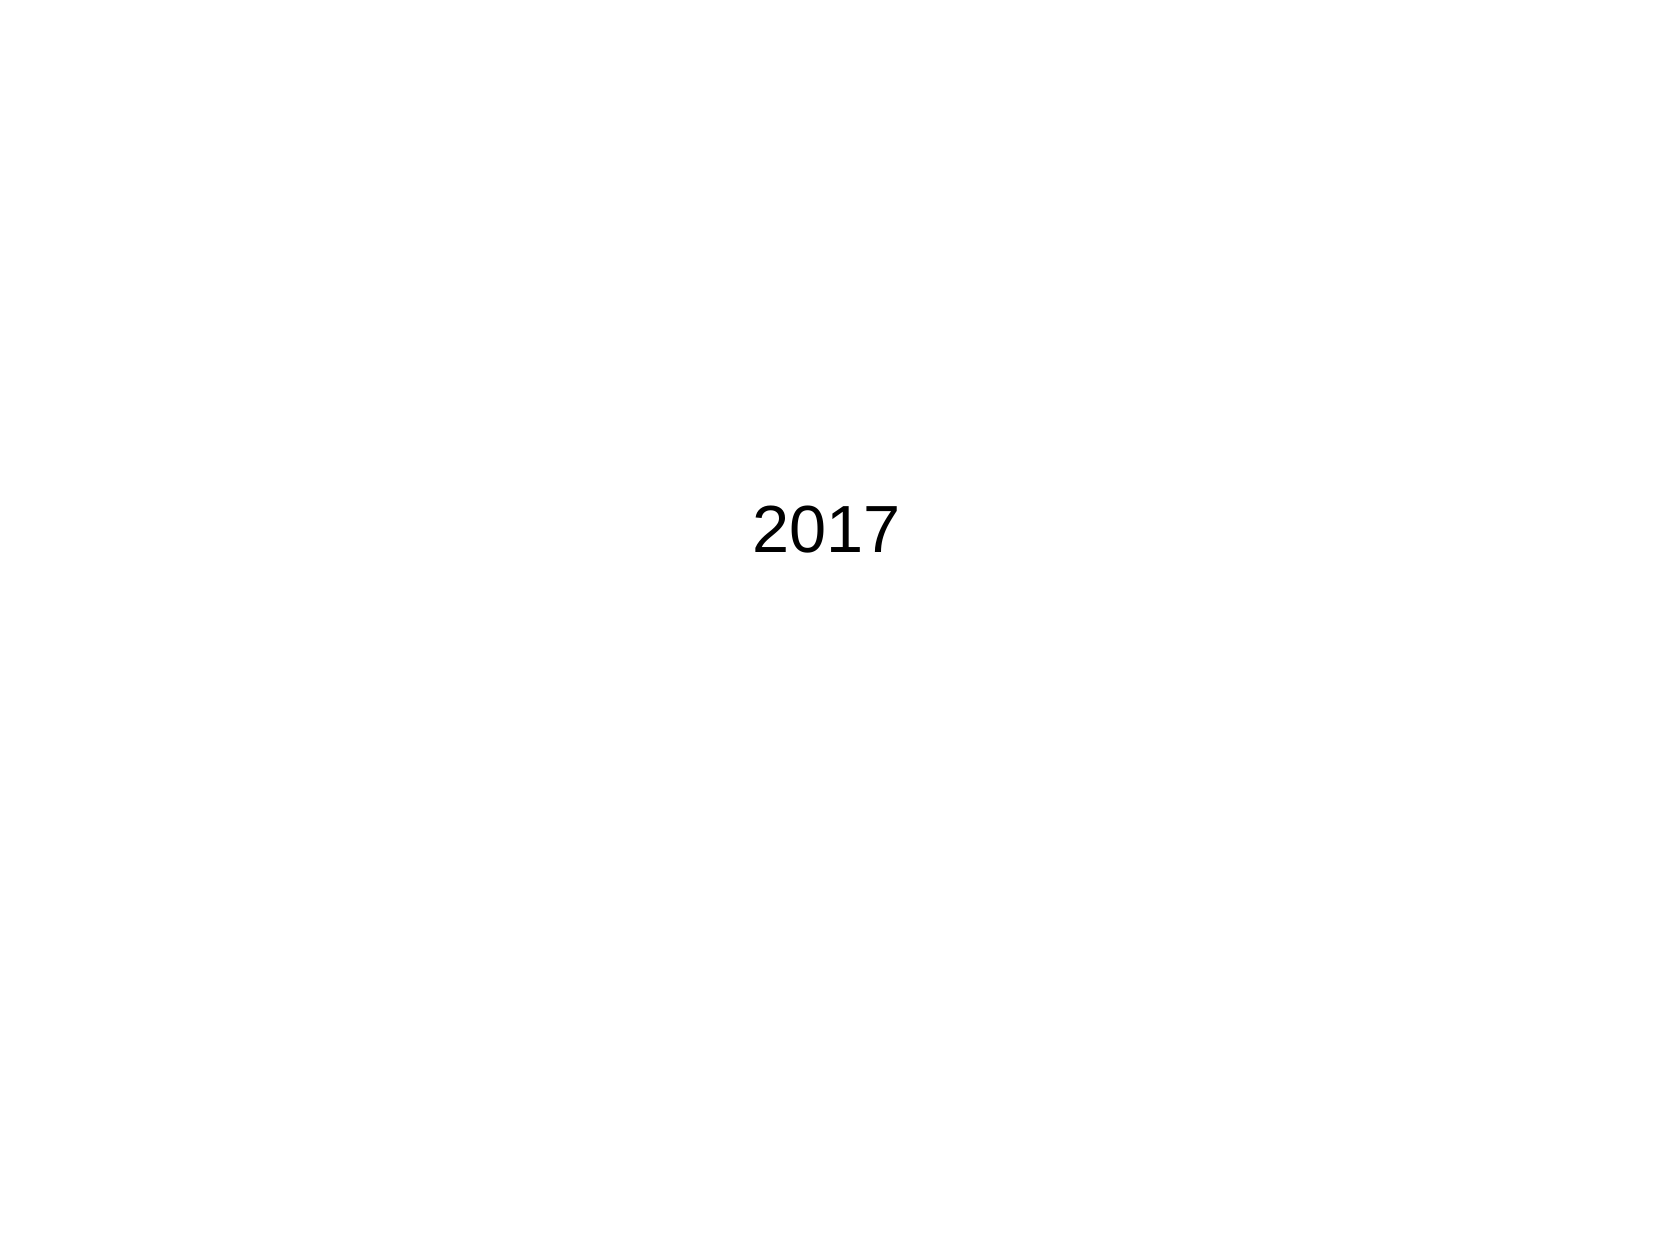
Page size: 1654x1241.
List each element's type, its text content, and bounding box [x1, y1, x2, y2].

subtitle 2017 [82, 49, 1571, 1010]
